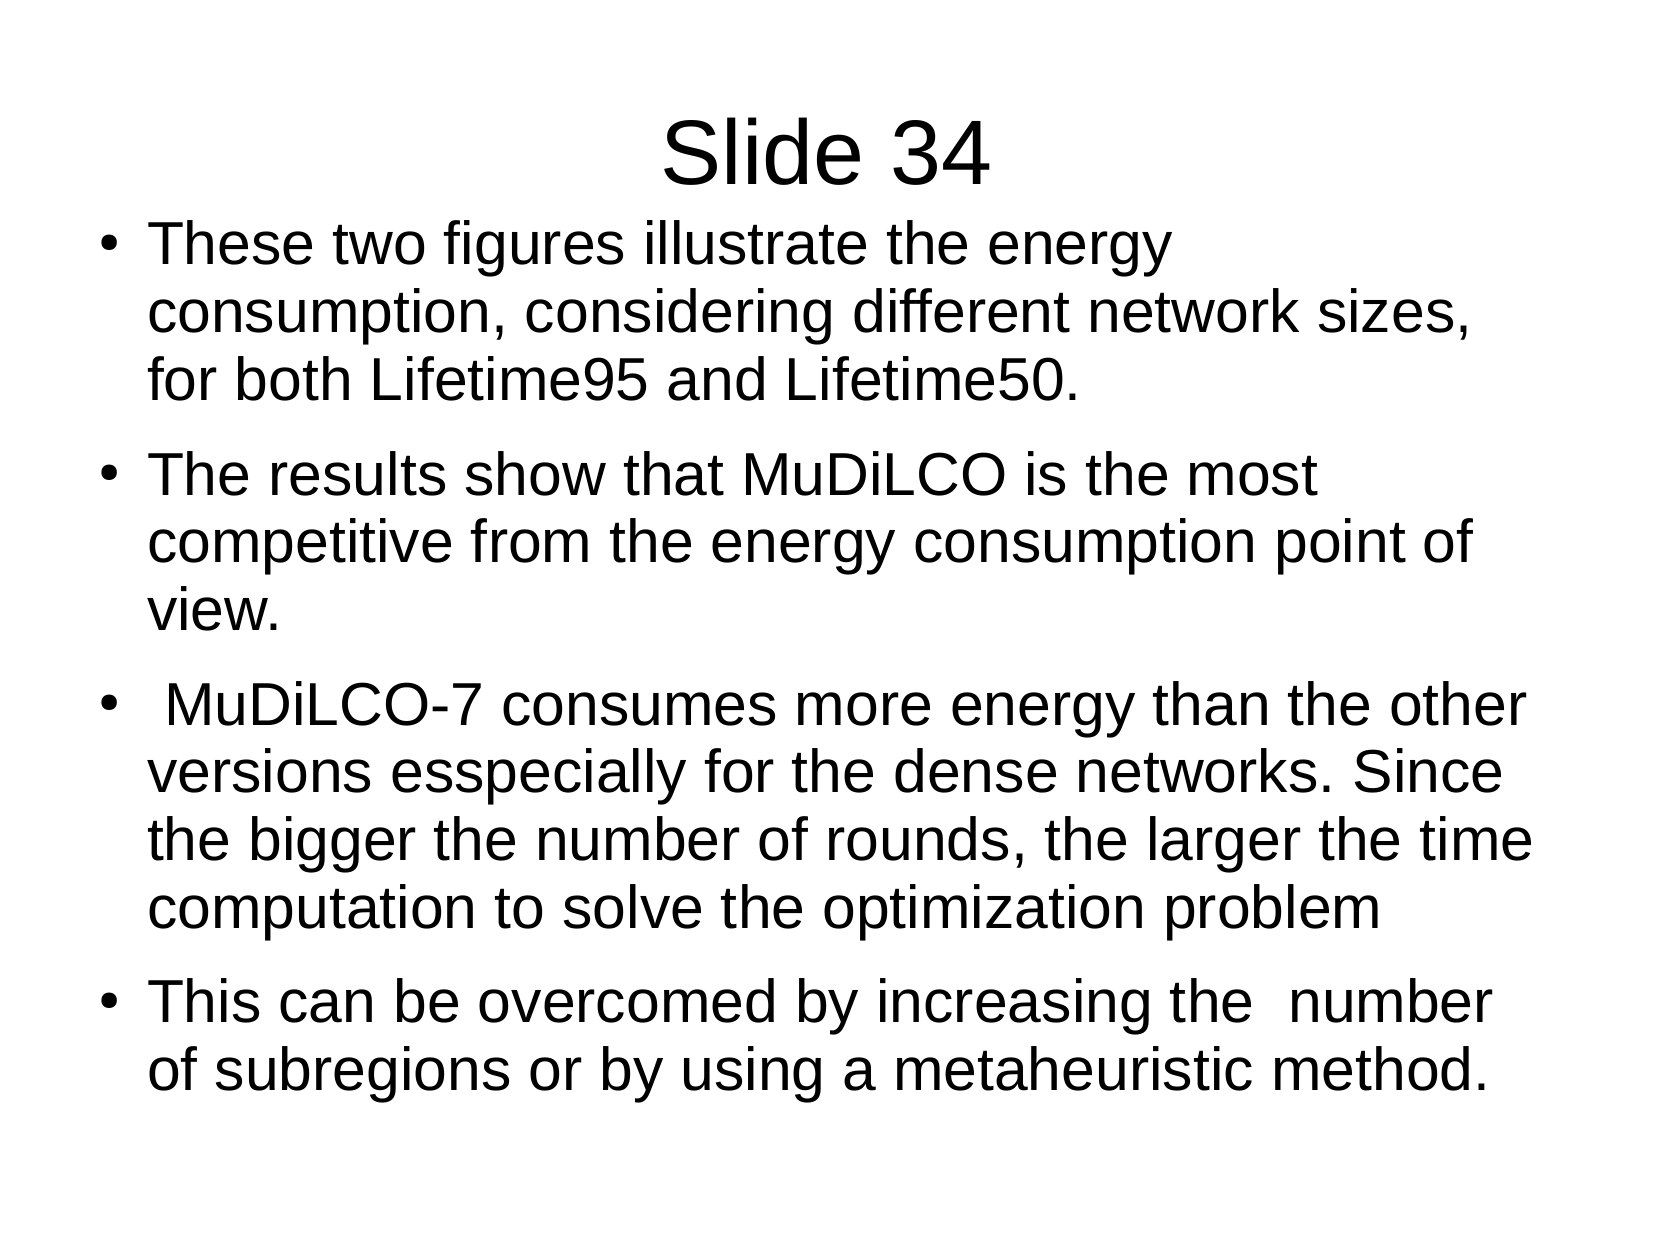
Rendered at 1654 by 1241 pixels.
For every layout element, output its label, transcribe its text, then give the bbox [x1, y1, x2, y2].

list These two figures illustrate the energy consumption, considering different network sizes, for both Lifetime95 and Lifetime50. The results show that MuDiLCO is the most competitive from the energy consumption point of view. MuDiLCO-7 consumes more energy than the other versions esspecially for the dense networks. Since the bigger the number of rounds, the larger the time computation to solve the optimization problem This can be overcomed by increasing the number of subregions or by using a metaheuristic method. [82, 210, 1538, 1156]
title Slide 34 [82, 49, 1571, 257]
